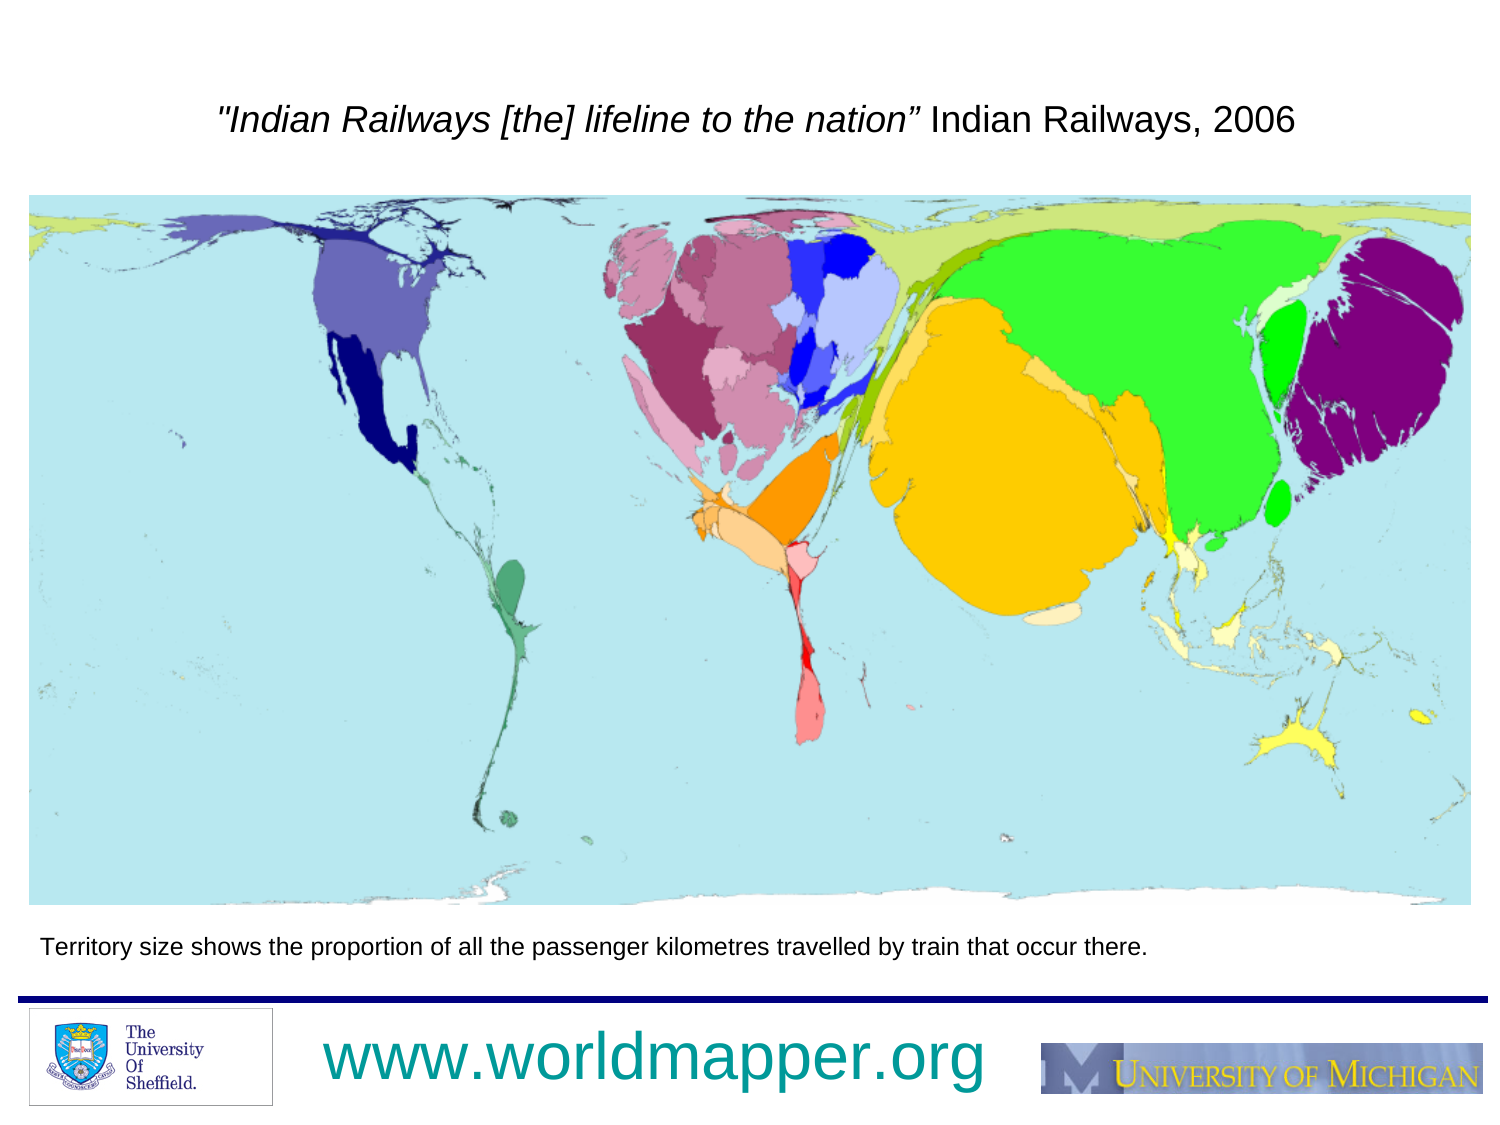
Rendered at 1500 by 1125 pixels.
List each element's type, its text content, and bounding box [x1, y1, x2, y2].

picture [29, 1008, 273, 1106]
text_box Territory size shows the proportion of all the passenger kilometres travelled by train that occur there. [24, 925, 1173, 969]
picture [1041, 1043, 1483, 1094]
title "Indian Railways [the] lifeline to the nation” Indian Railways, 2006 [76, 42, 1436, 195]
picture [29, 195, 1471, 905]
